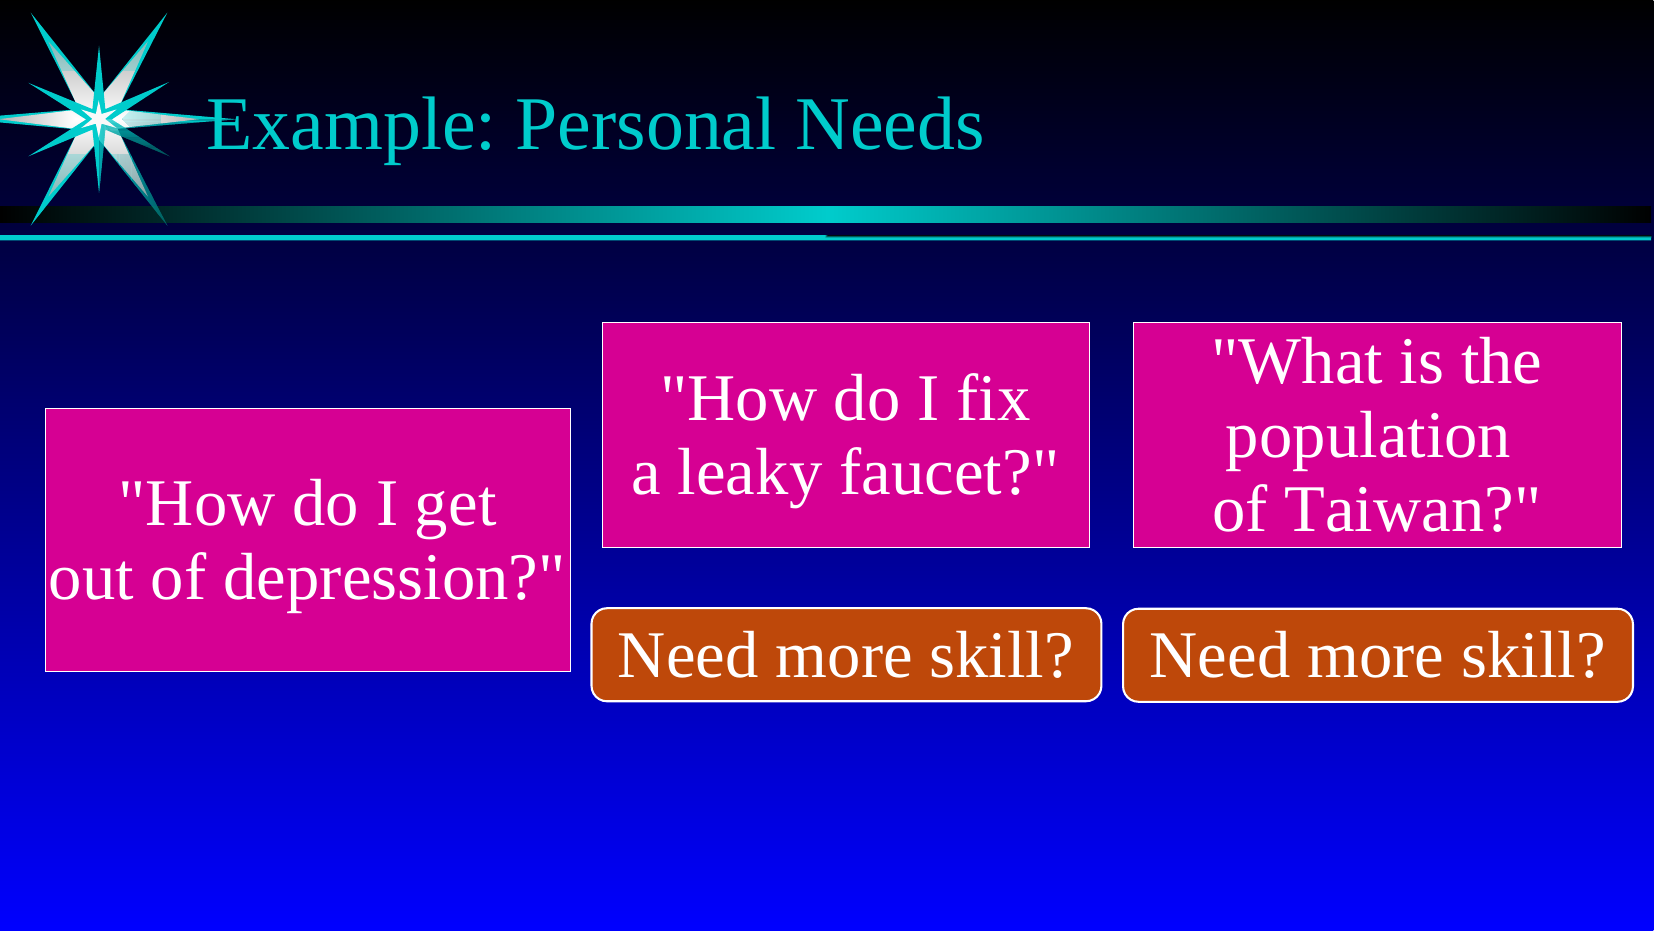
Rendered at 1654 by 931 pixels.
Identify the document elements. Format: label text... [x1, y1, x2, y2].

text_box Need more skill? [1123, 608, 1633, 702]
text_box Need more skill? [591, 608, 1102, 702]
text_box "How do I get out of depression?" [45, 408, 571, 672]
text_box "How do I fix a leaky faucet?" [602, 322, 1090, 548]
title Example: Personal Needs [206, 46, 1613, 202]
text_box "What is the population of Taiwan?" [1133, 322, 1622, 548]
